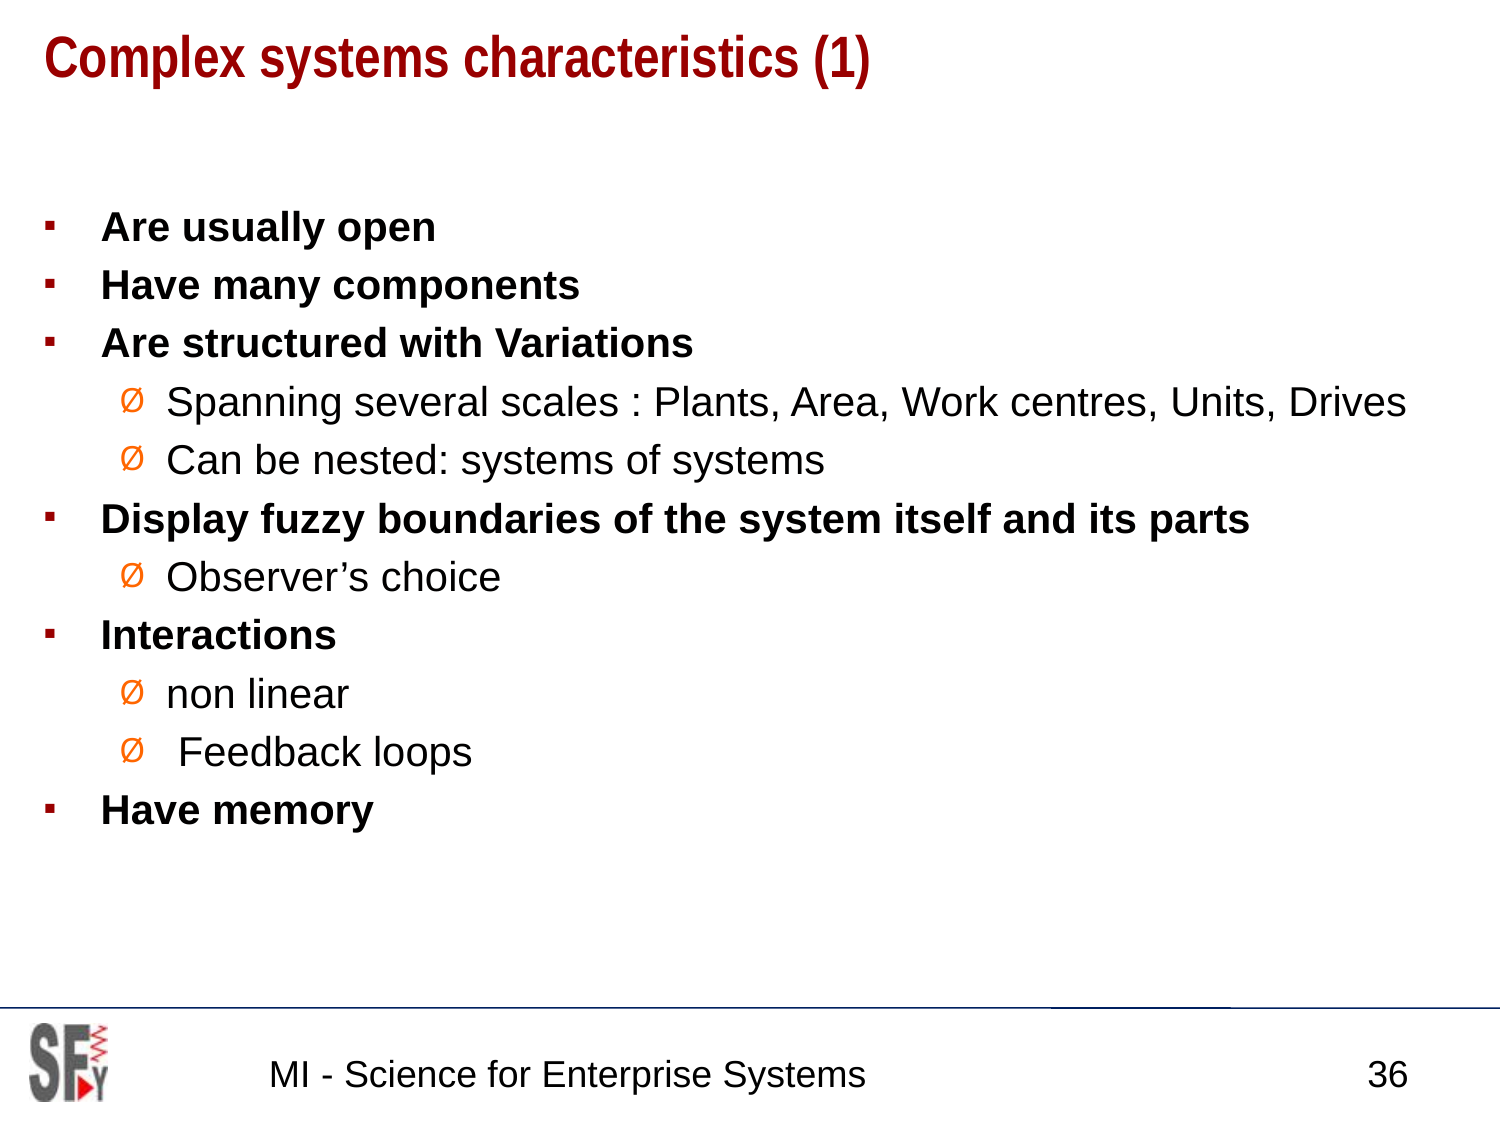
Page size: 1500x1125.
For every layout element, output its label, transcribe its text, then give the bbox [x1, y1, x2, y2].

title Complex systems characteristics (1) [29, 12, 1471, 138]
slide_number <numéro> [1352, 1034, 1490, 1103]
footer MI - Science for Enterprise Systems [253, 1034, 1336, 1103]
picture [29, 1023, 108, 1102]
list Are usually open Have many components Are structured with Variations Spanning several scales : Plants, Area, Work centres, Units, Drives Can be nested: systems of systems Display fuzzy boundaries of the system itself and its parts Observer’s choice Interactions non linear Feedback loops Have memory [29, 184, 1471, 988]
